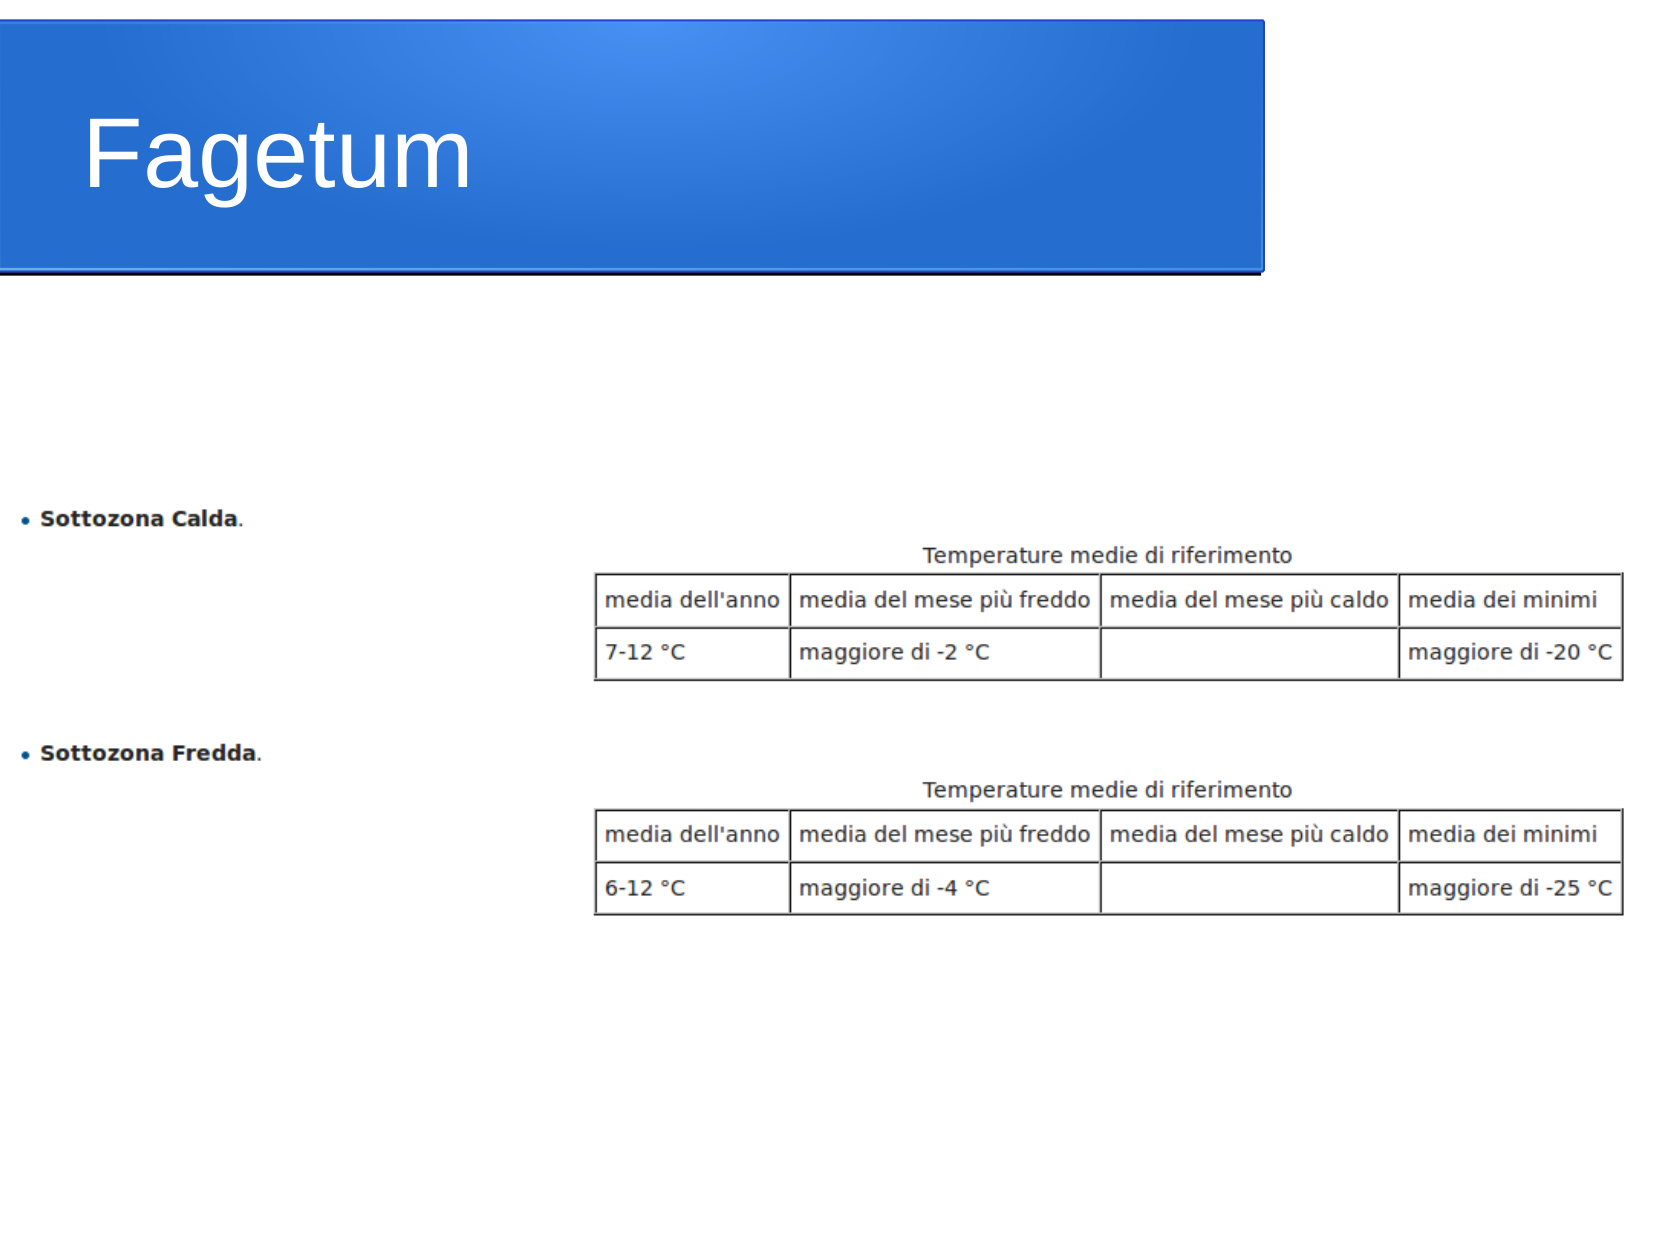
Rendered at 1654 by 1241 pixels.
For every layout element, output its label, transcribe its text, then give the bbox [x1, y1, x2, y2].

title Fagetum [82, 49, 1250, 257]
picture [2, 502, 1654, 928]
